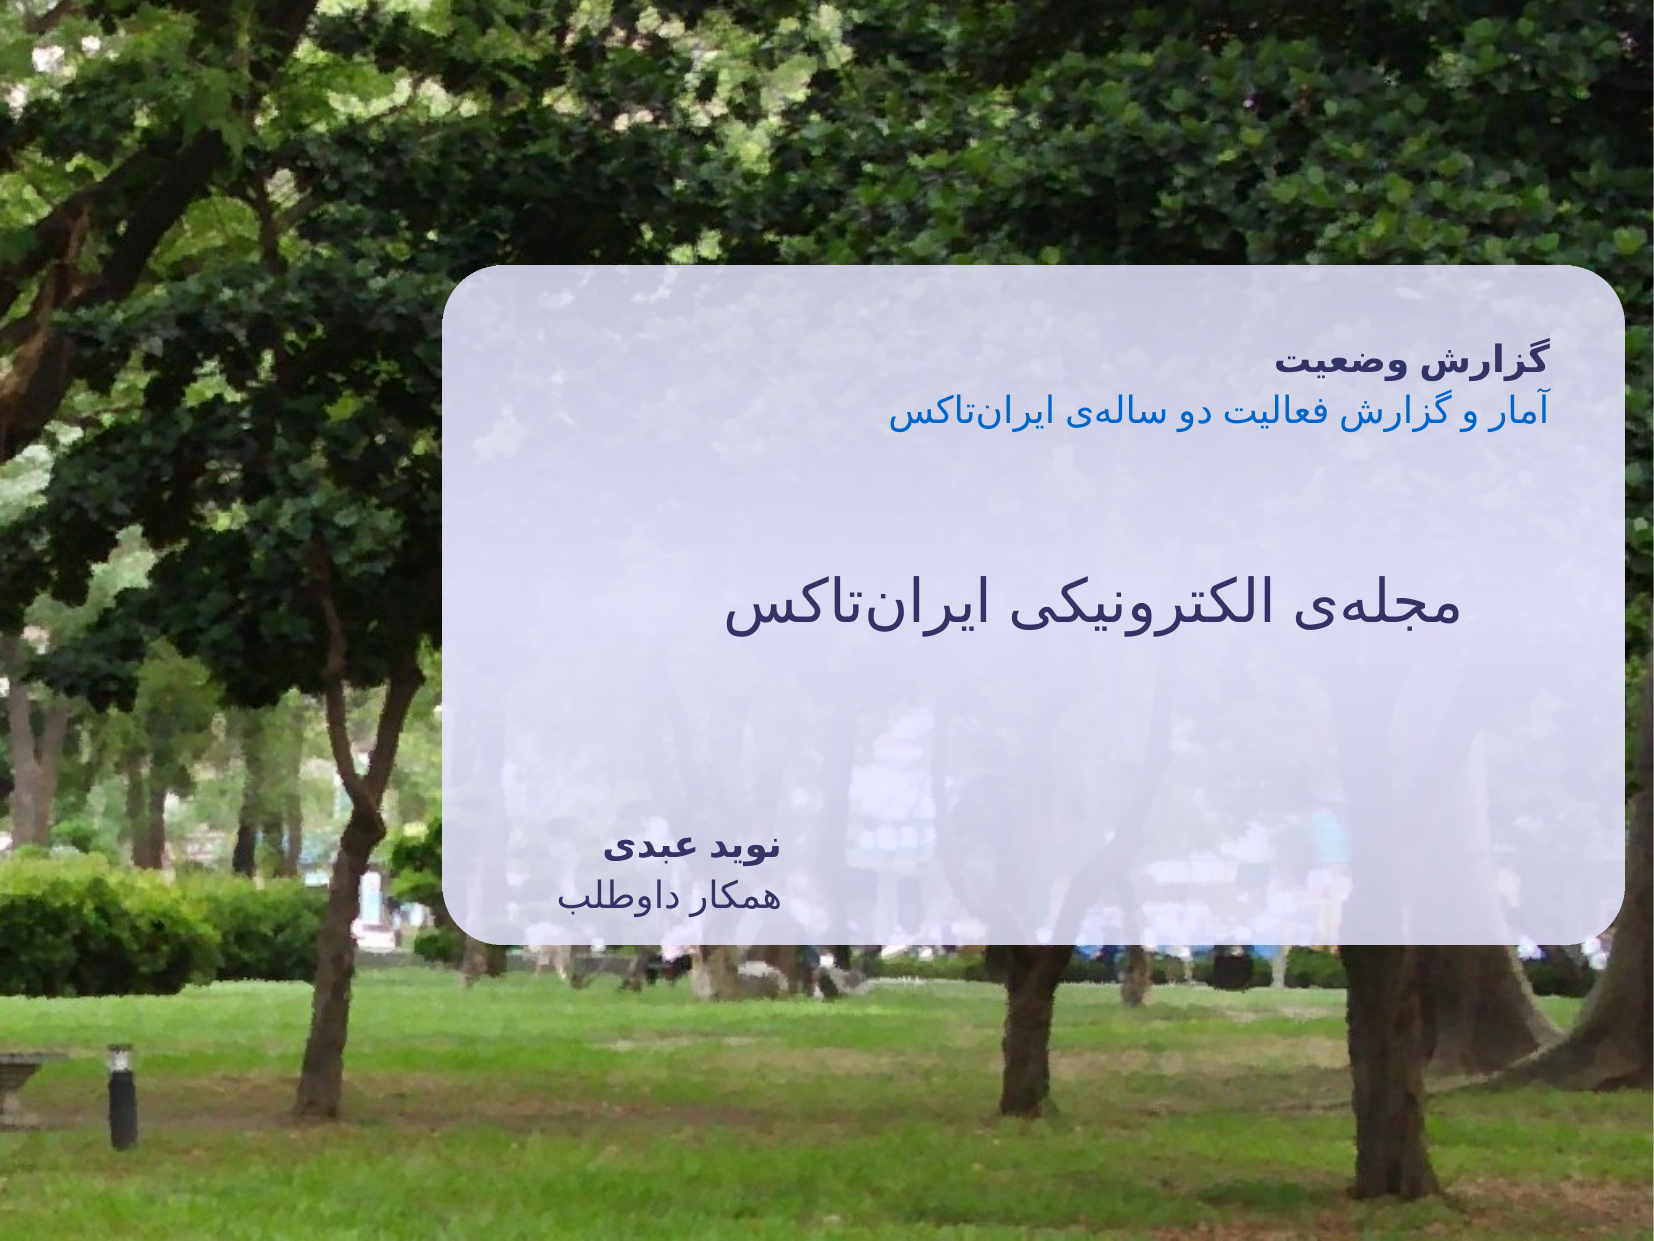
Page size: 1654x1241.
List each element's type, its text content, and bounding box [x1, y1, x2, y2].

title مجله‌ی الکترونیکی ایران‌تاکس [649, 508, 1536, 690]
picture [0, 0, 1654, 1241]
